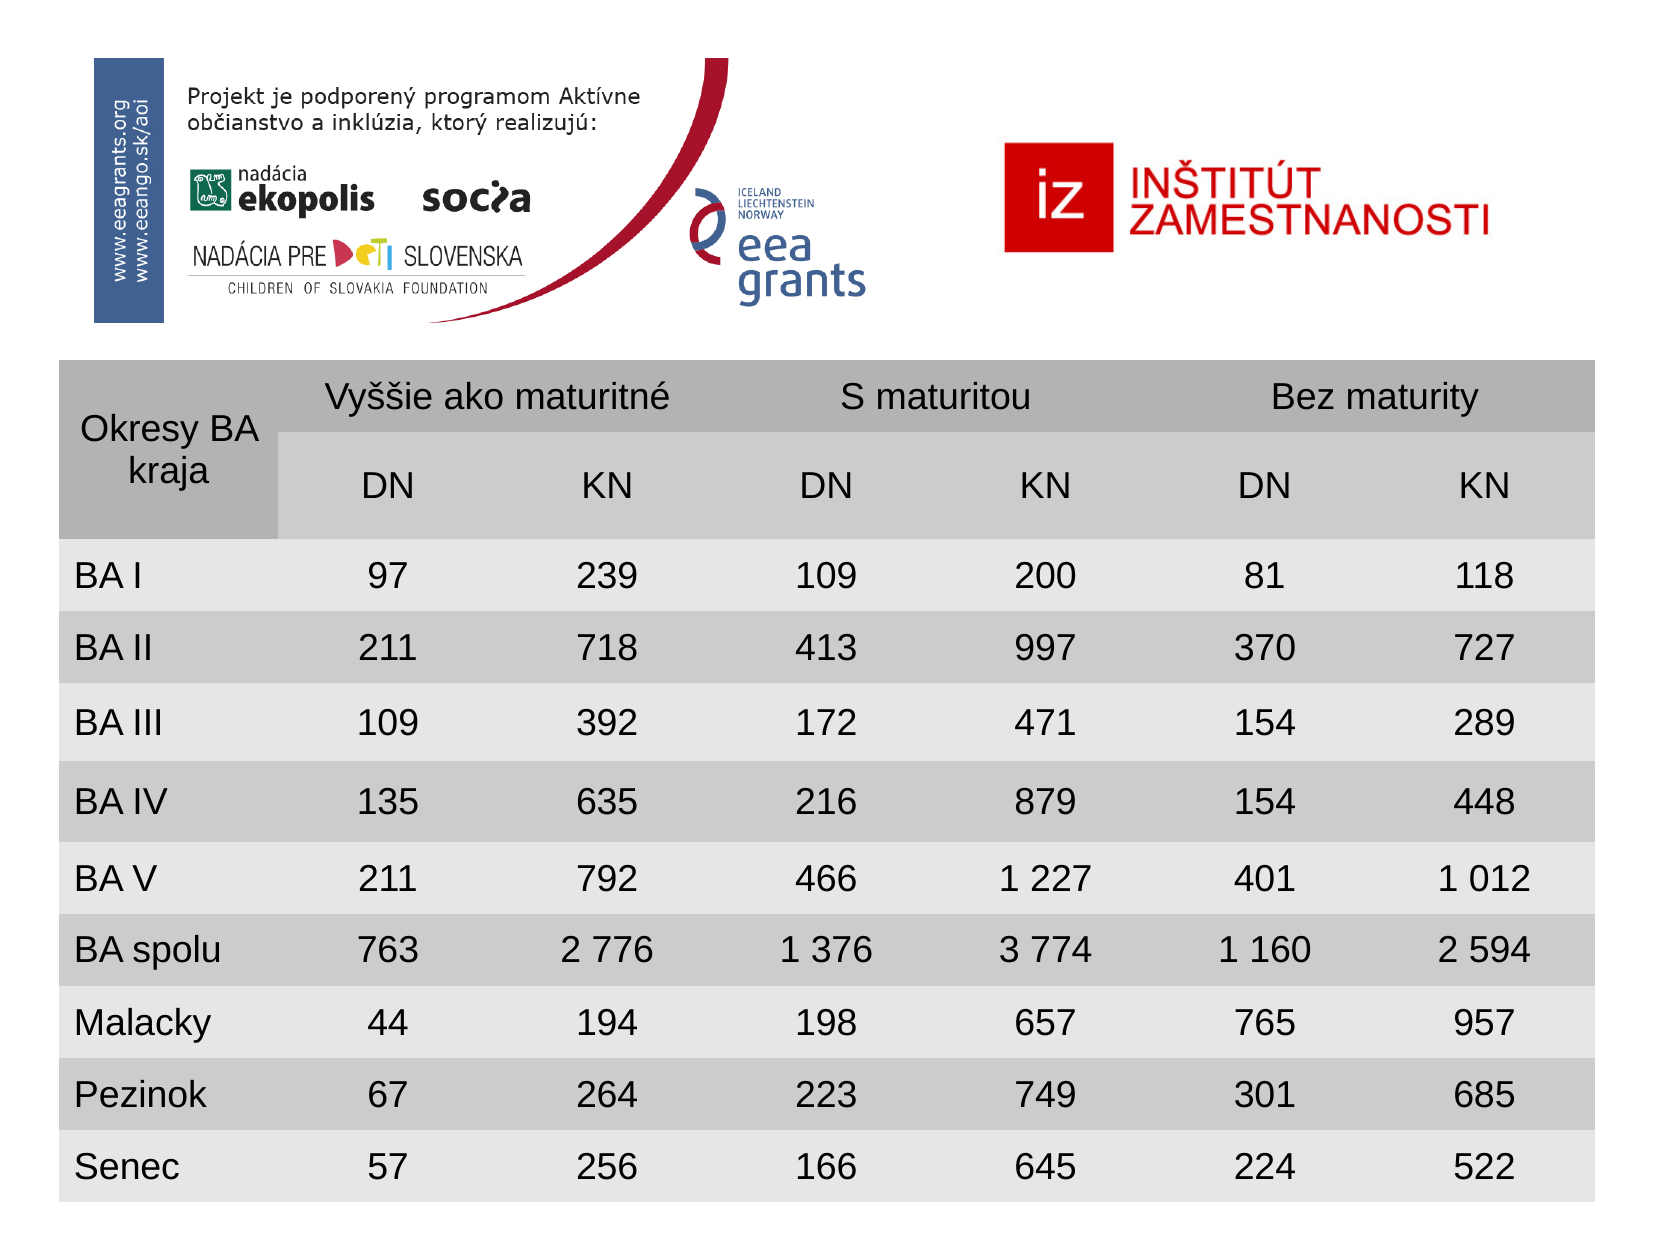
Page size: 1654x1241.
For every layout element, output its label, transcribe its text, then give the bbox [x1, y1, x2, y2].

table_cell BA IV [59, 761, 278, 842]
table_header Okresy BA kraja [59, 360, 278, 539]
table_header S maturitou [717, 360, 1155, 432]
table_cell 289 [1374, 683, 1595, 761]
table_cell 522 [1374, 1130, 1595, 1202]
table_cell 198 [717, 986, 936, 1058]
table_cell DN [717, 432, 936, 539]
table_cell 471 [936, 683, 1155, 761]
table_cell BA II [59, 611, 278, 683]
table_cell 216 [717, 761, 936, 842]
table_cell 154 [1155, 761, 1374, 842]
table_cell 166 [717, 1130, 936, 1202]
table_cell DN [278, 432, 498, 539]
table_header Vyššie ako maturitné [278, 360, 717, 432]
table_cell Senec [59, 1130, 278, 1202]
table_cell 657 [936, 986, 1155, 1058]
table_cell 718 [498, 611, 717, 683]
table_cell 763 [278, 914, 498, 986]
table_cell 109 [717, 539, 936, 611]
table_cell 727 [1374, 611, 1595, 683]
table_cell 97 [278, 539, 498, 611]
table_cell 2 594 [1374, 914, 1595, 986]
subtitle [94, 218, 1583, 360]
table_cell 57 [278, 1130, 498, 1202]
table_cell 239 [498, 539, 717, 611]
table_cell DN [1155, 432, 1374, 539]
table_cell Malacky [59, 986, 278, 1058]
table_cell 685 [1374, 1058, 1595, 1130]
table_cell 44 [278, 986, 498, 1058]
table_cell 200 [936, 539, 1155, 611]
table_cell BA III [59, 683, 278, 761]
table_cell 118 [1374, 539, 1595, 611]
table_cell Pezinok [59, 1058, 278, 1130]
table_cell 392 [498, 683, 717, 761]
table_cell 135 [278, 761, 498, 842]
table_cell 792 [498, 842, 717, 914]
table_cell 81 [1155, 539, 1374, 611]
table_cell 223 [717, 1058, 936, 1130]
table_cell 645 [936, 1130, 1155, 1202]
table_header Bez maturity [1155, 360, 1595, 432]
table_cell 3 774 [936, 914, 1155, 986]
table_cell 264 [498, 1058, 717, 1130]
table_cell BA V [59, 842, 278, 914]
table_cell 401 [1155, 842, 1374, 914]
table_cell 635 [498, 761, 717, 842]
table_cell 370 [1155, 611, 1374, 683]
table_cell 109 [278, 683, 498, 761]
table_cell KN [1374, 432, 1595, 539]
table_cell 224 [1155, 1130, 1374, 1202]
table_cell 1 227 [936, 842, 1155, 914]
table_cell 67 [278, 1058, 498, 1130]
table_cell 194 [498, 986, 717, 1058]
table_cell 413 [717, 611, 936, 683]
table_cell 1 160 [1155, 914, 1374, 986]
table_cell BA spolu [59, 914, 278, 986]
table_cell 957 [1374, 986, 1595, 1058]
table_cell 1 376 [717, 914, 936, 986]
table_cell 2 776 [498, 914, 717, 986]
table_cell 211 [278, 611, 498, 683]
table_cell 997 [936, 611, 1155, 683]
table_cell 879 [936, 761, 1155, 842]
table_cell 172 [717, 683, 936, 761]
table_cell KN [498, 432, 717, 539]
table_cell 448 [1374, 761, 1595, 842]
table_cell 749 [936, 1058, 1155, 1130]
picture [94, 58, 887, 324]
table_cell 301 [1155, 1058, 1374, 1130]
table_cell 211 [278, 842, 498, 914]
table_cell 1 012 [1374, 842, 1595, 914]
table_cell 256 [498, 1130, 717, 1202]
table_cell 765 [1155, 986, 1374, 1058]
table_cell KN [936, 432, 1155, 539]
table_cell BA I [59, 539, 278, 611]
table_cell 154 [1155, 683, 1374, 761]
table_cell 466 [717, 842, 936, 914]
picture [944, 47, 1548, 343]
